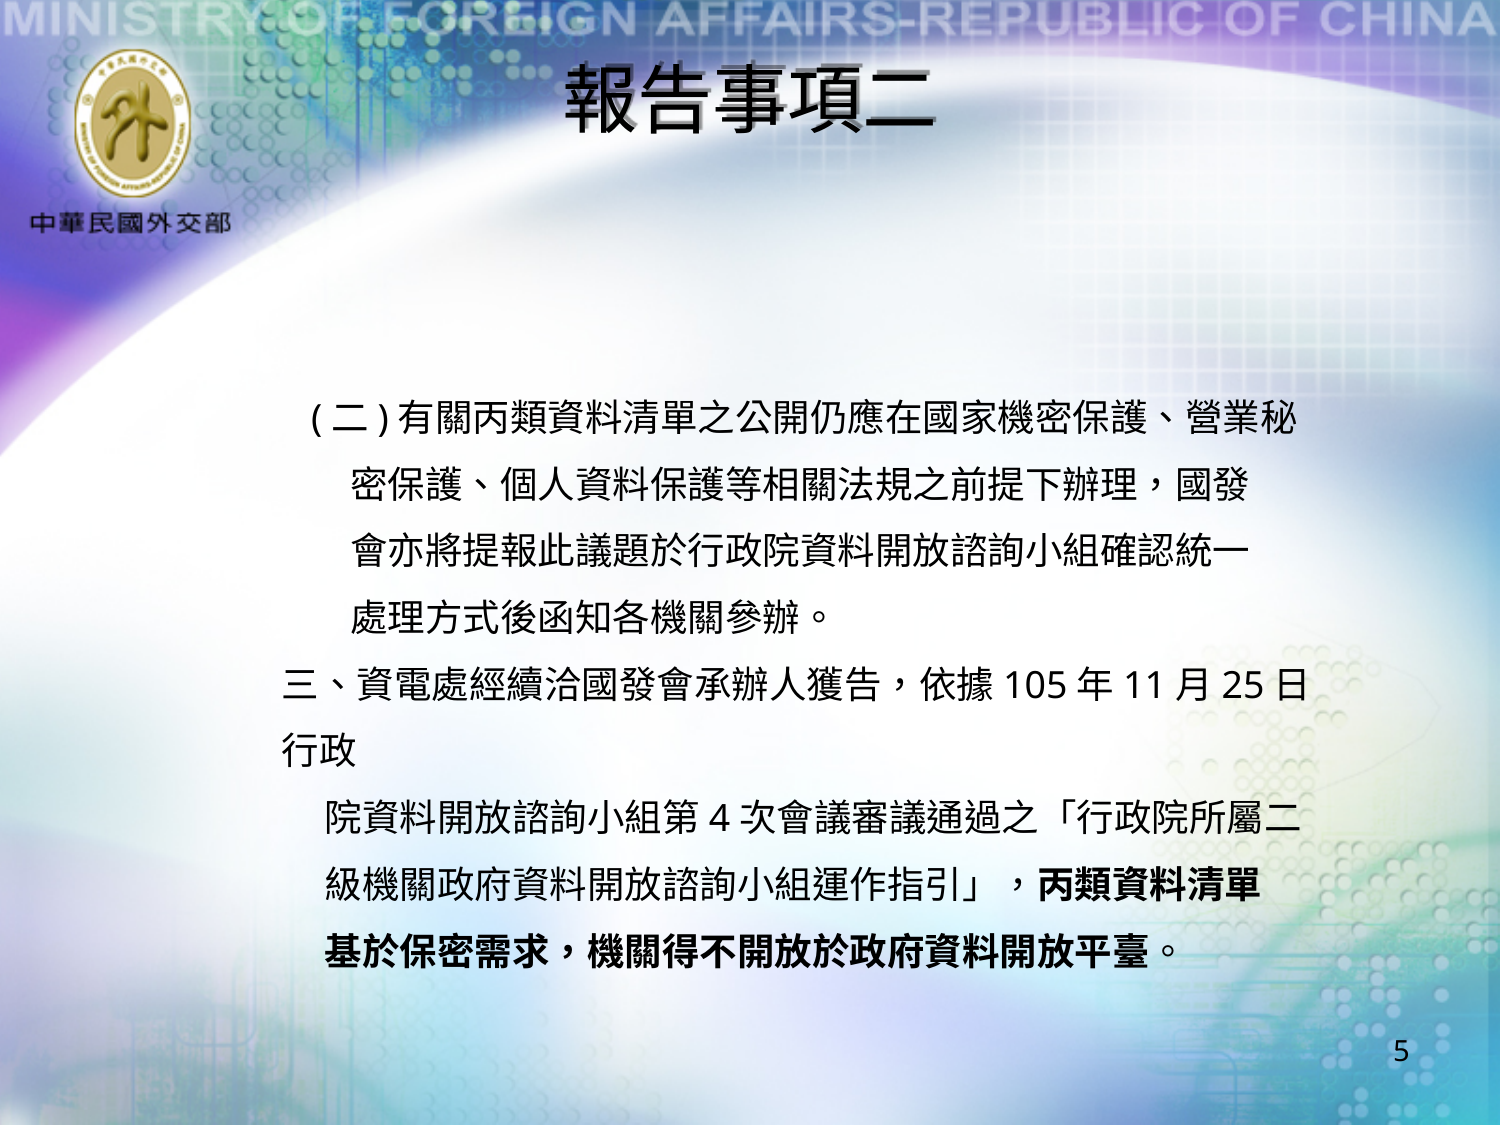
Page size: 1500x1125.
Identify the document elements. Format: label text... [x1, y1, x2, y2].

slide_number <編號> [1074, 1024, 1425, 1103]
text_box 報告事項二 [74, 45, 1425, 233]
picture [0, 0, 1500, 1125]
text_box (二)有關丙類資料清單之公開仍應在國家機密保護、營業秘 密保護、個人資料保護等相關法規之前提下辦理，國發 會亦將提報此議題於行政院資料開放諮詢小組確認統一 處理方式後函知各機關參辦。 三、資電處經續洽國發會承辦人獲告，依據105年11月25日行政 院資料開放諮詢小組第4次會議審議通過之「行政院所屬二 級機關政府資料開放諮詢小組運作指引」，丙類資料清單 基於保密需求，機關得不開放於政府資料開放平臺。 [266, 364, 1342, 980]
